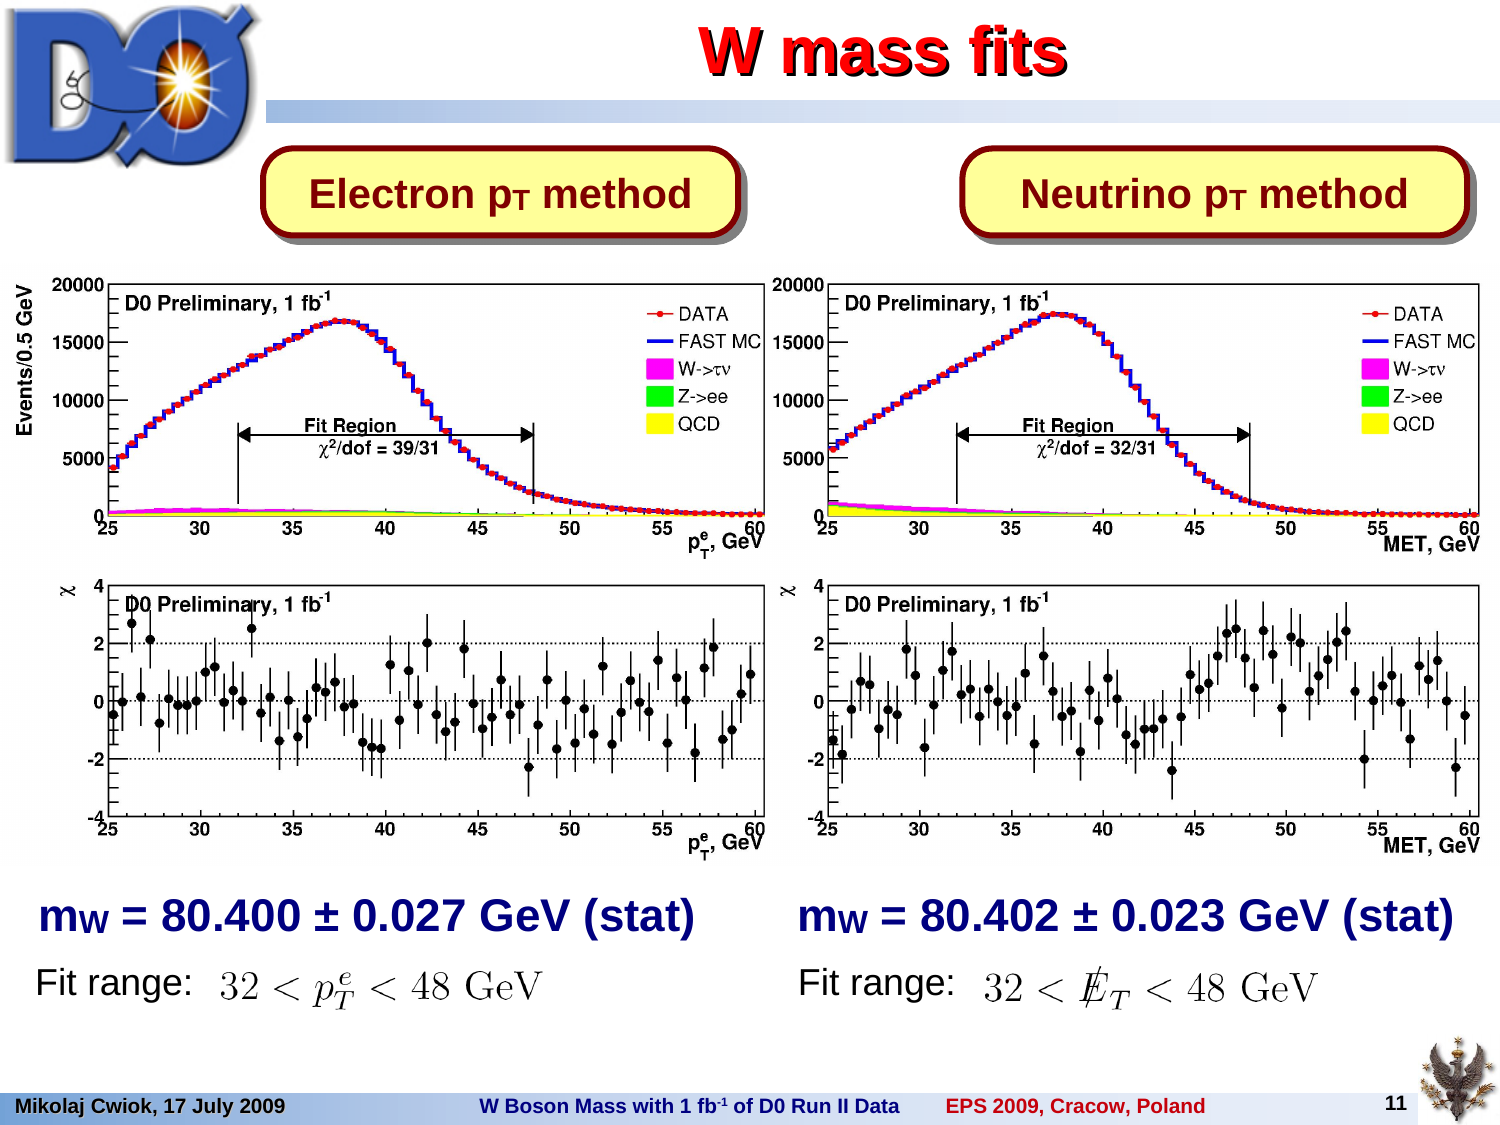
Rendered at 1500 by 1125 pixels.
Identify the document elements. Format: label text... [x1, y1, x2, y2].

picture [0, 263, 1500, 866]
text_box Neutrino pT method [962, 148, 1468, 236]
title W mass fits [266, 0, 1500, 100]
picture [0, 0, 1500, 172]
picture [0, 1034, 1500, 1125]
text_box Electron pT method [263, 148, 739, 236]
subtitle mW = 80.400 ± 0.027 GeV (stat) mW = 80.402 ± 0.023 GeV (stat) Fit range: Fit range: [35, 865, 1500, 1030]
